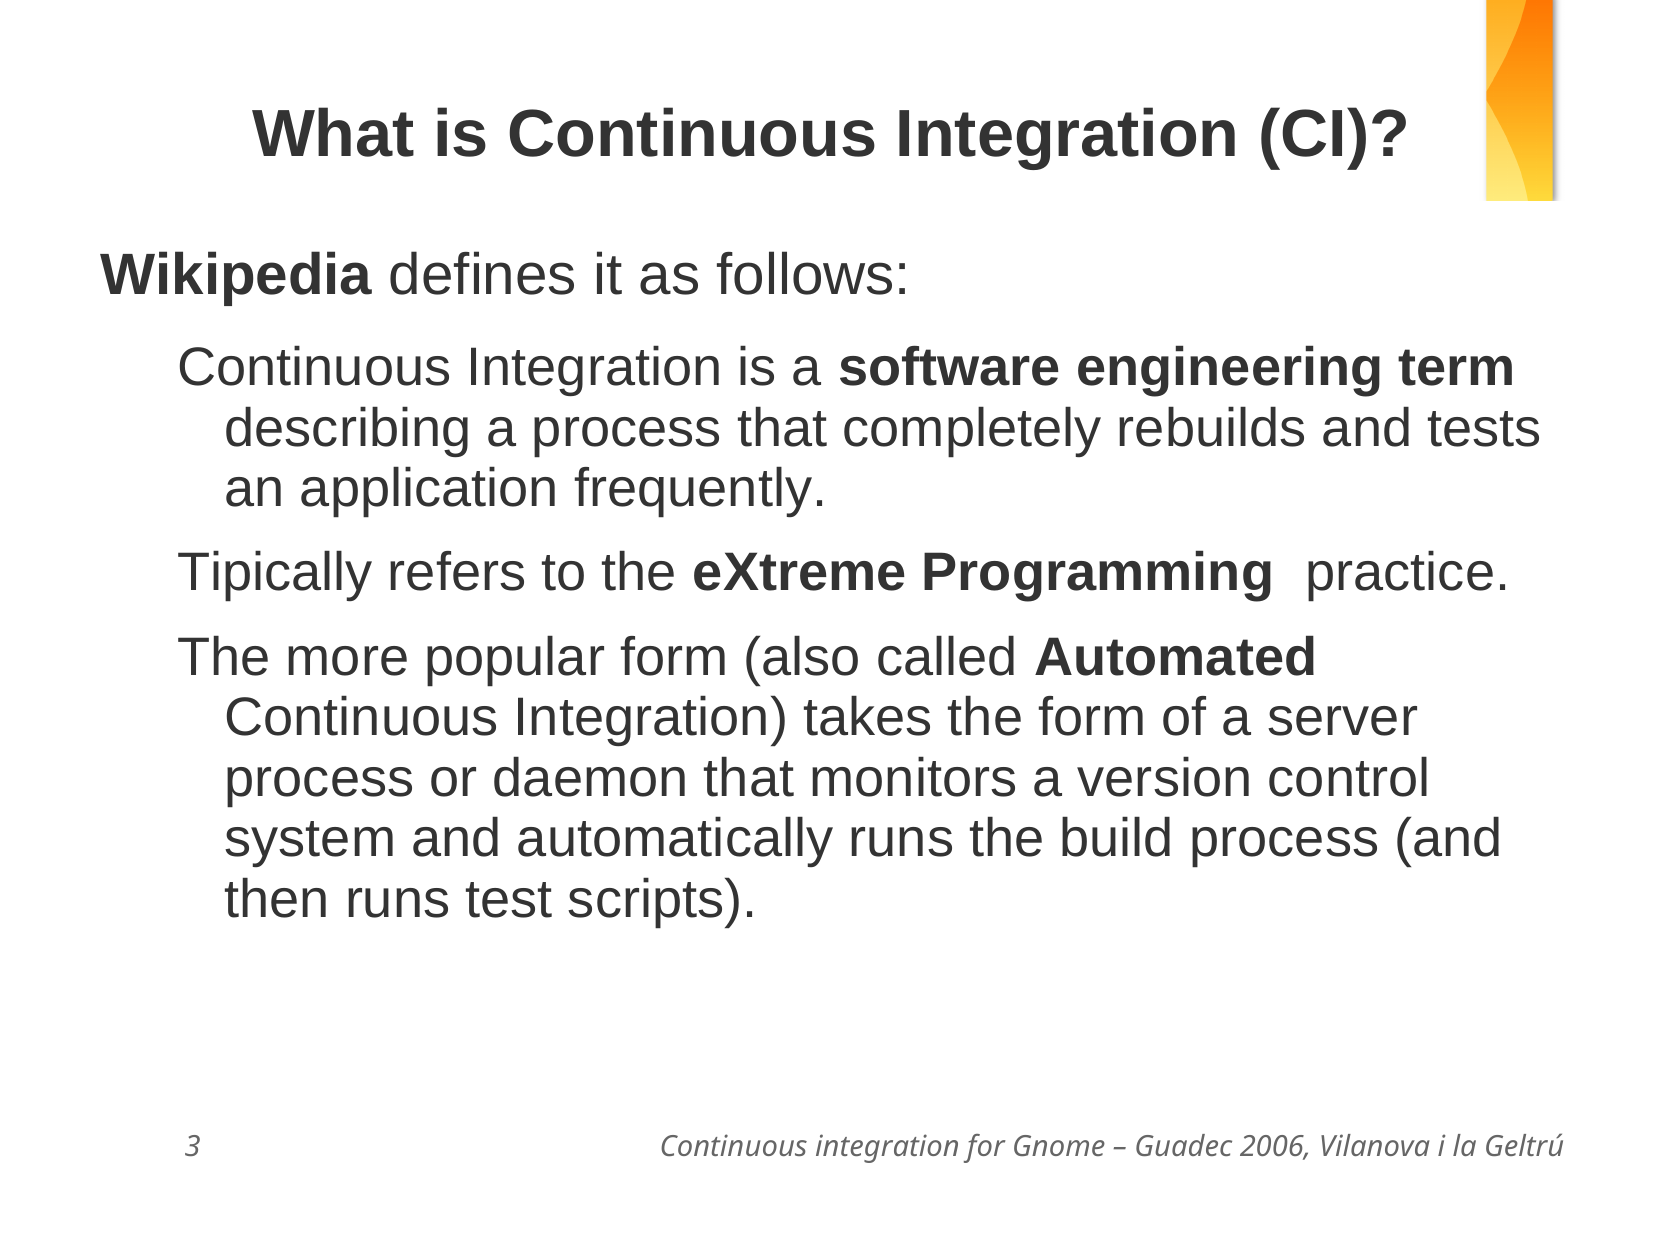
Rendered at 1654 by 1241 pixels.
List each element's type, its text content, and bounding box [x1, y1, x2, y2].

picture [1479, 0, 1565, 201]
list Wikipedia defines it as follows: Continuous Integration is a software engineering term describing a process that completely rebuilds and tests an application frequently. Tipically refers to the eXtreme Programming practice. The more popular form (also called Automated Continuous Integration) takes the form of a server process or daemon that monitors a version control system and automatically runs the build process (and then runs test scripts). [82, 242, 1571, 1080]
title What is Continuous Integration (CI)? [88, 29, 1412, 237]
